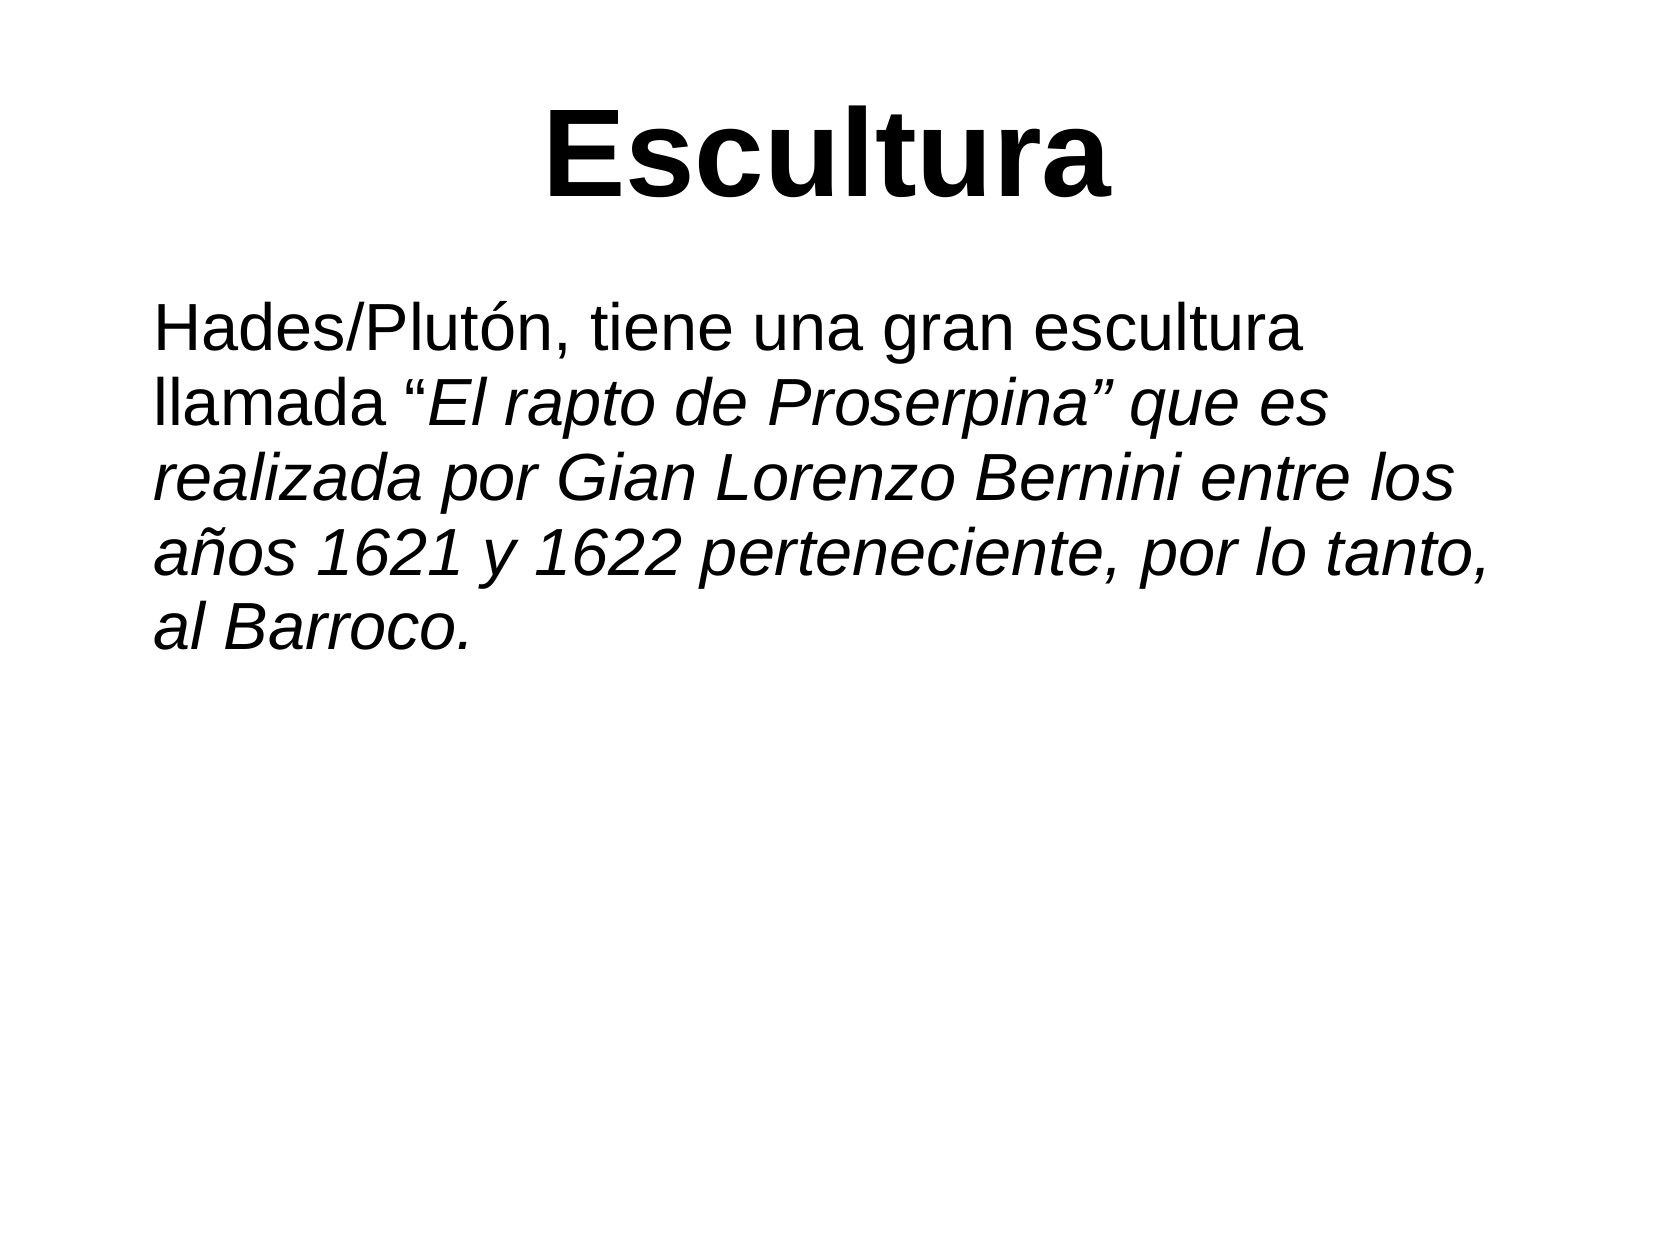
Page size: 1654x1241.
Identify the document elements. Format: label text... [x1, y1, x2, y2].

title Escultura [82, 49, 1571, 257]
list Hades/Plutón, tiene una gran escultura llamada “El rapto de Proserpina” que es realizada por Gian Lorenzo Bernini entre los años 1621 y 1622 perteneciente, por lo tanto, al Barroco.​ [82, 290, 1538, 1010]
